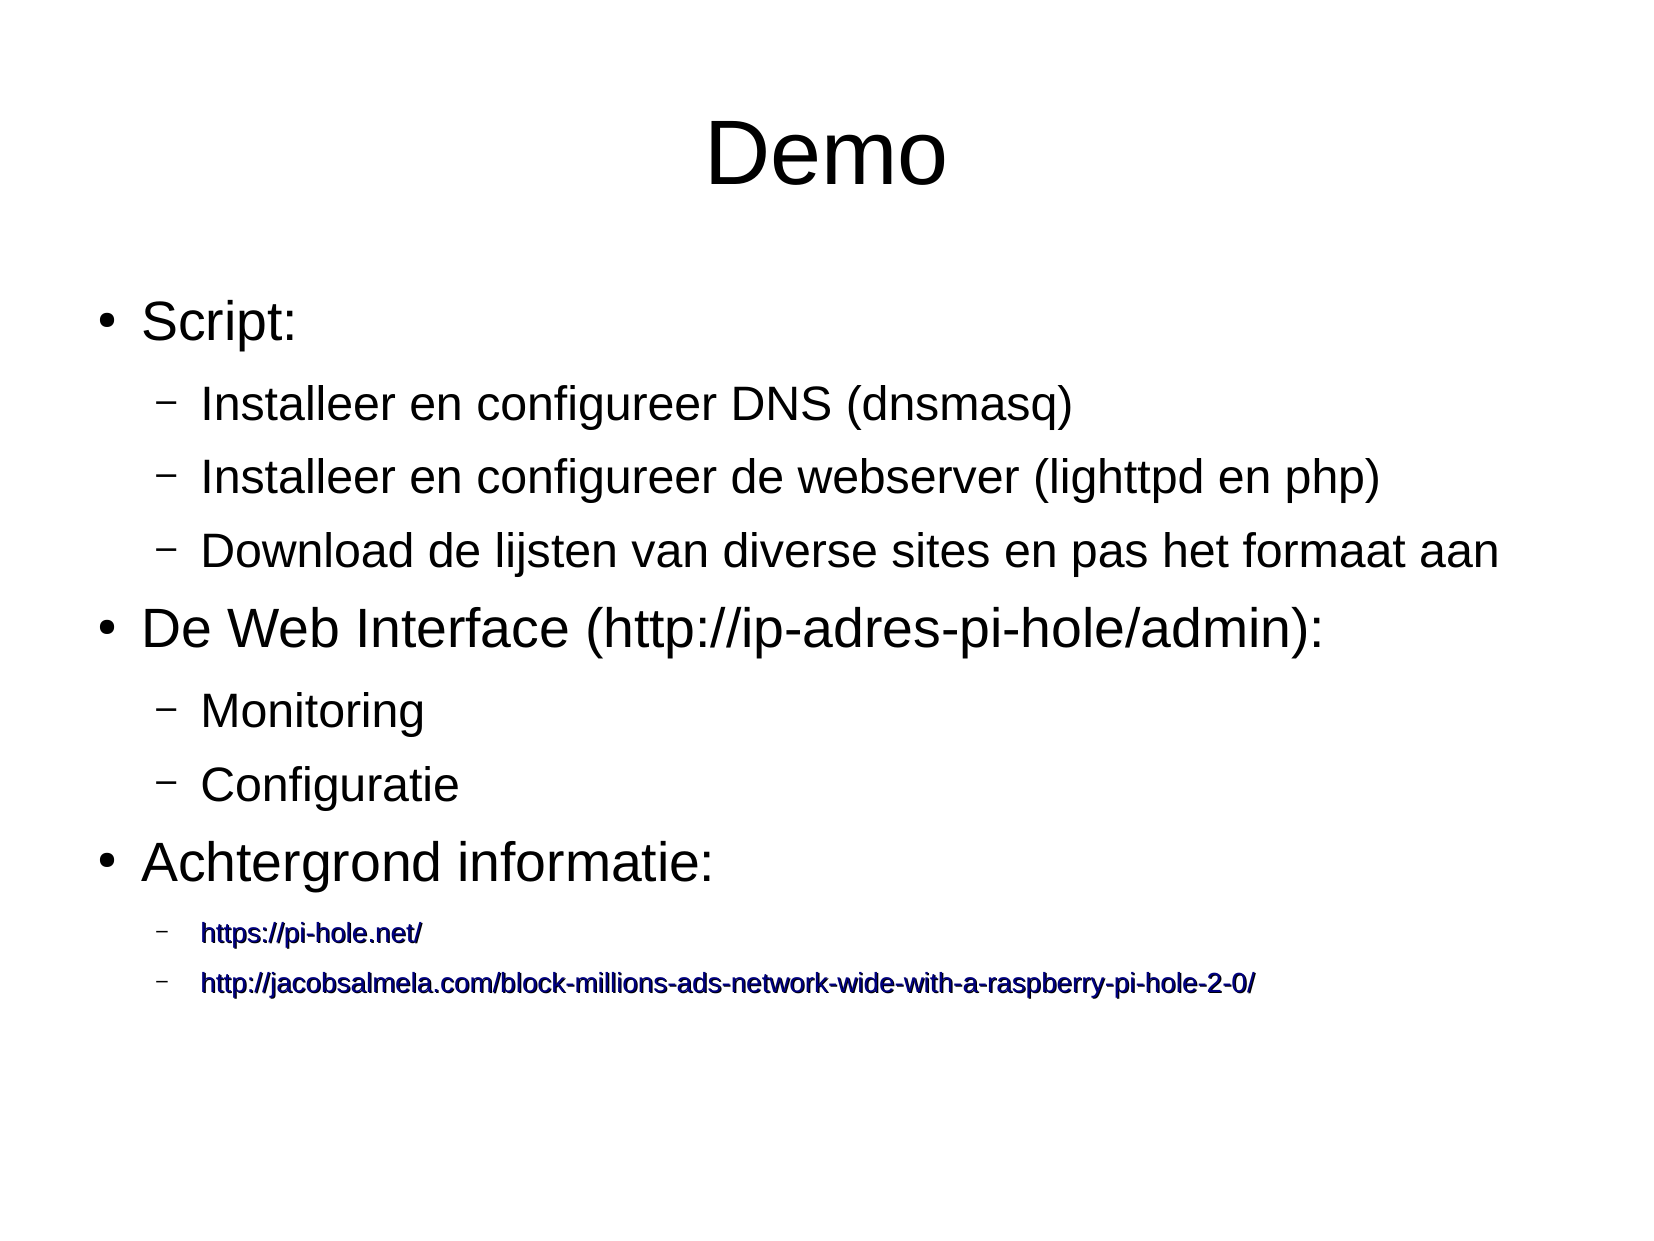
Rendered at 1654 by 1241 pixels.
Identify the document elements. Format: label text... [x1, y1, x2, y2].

title Demo [82, 49, 1571, 257]
list Script: Installeer en configureer DNS (dnsmasq) Installeer en configureer de webserver (lighttpd en php) Download de lijsten van diverse sites en pas het formaat aan De Web Interface (http://ip-adres-pi-hole/admin): Monitoring Configuratie Achtergrond informatie: https://pi-hole.net/ http://jacobsalmela.com/block-millions-ads-network-wide-with-a-raspberry-pi-hole-2-0/ [82, 290, 1571, 1010]
